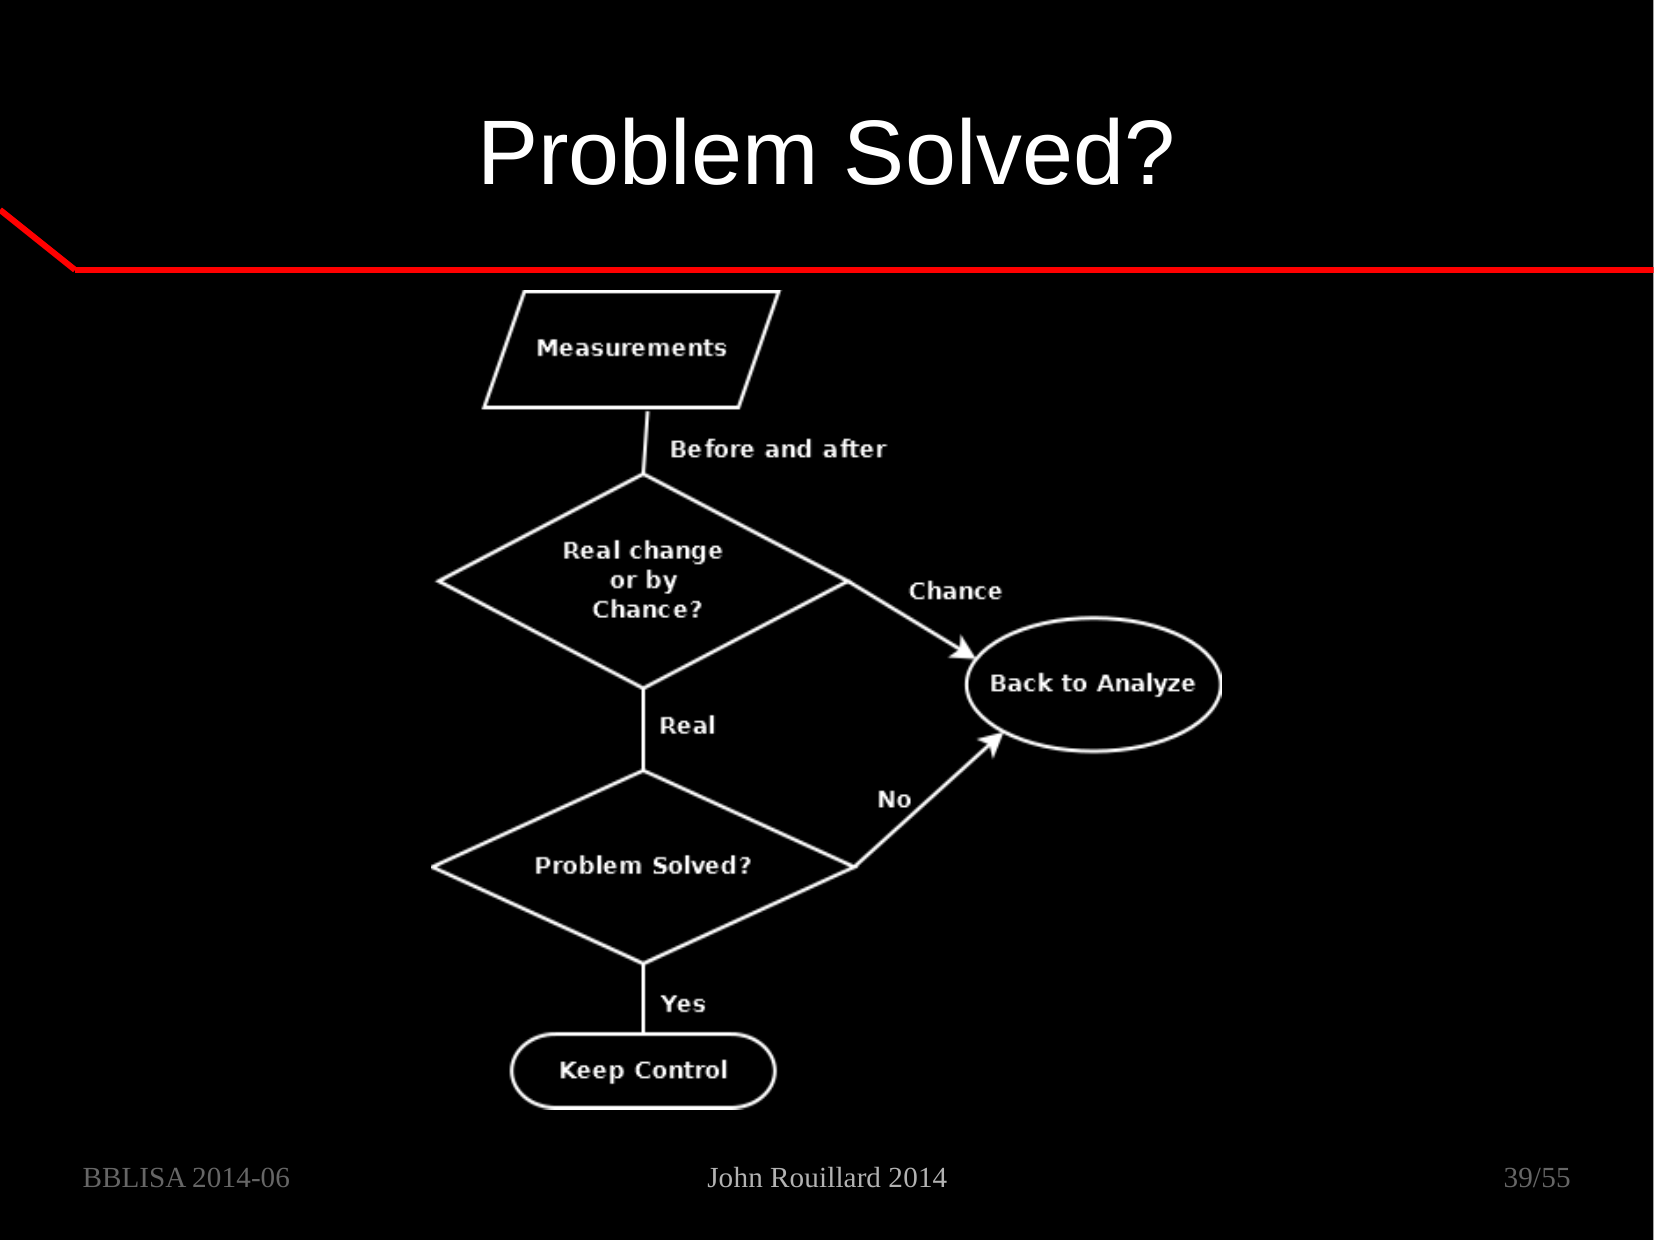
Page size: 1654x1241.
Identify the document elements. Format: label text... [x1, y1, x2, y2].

picture [431, 290, 1222, 1110]
title Problem Solved? [82, 49, 1571, 257]
